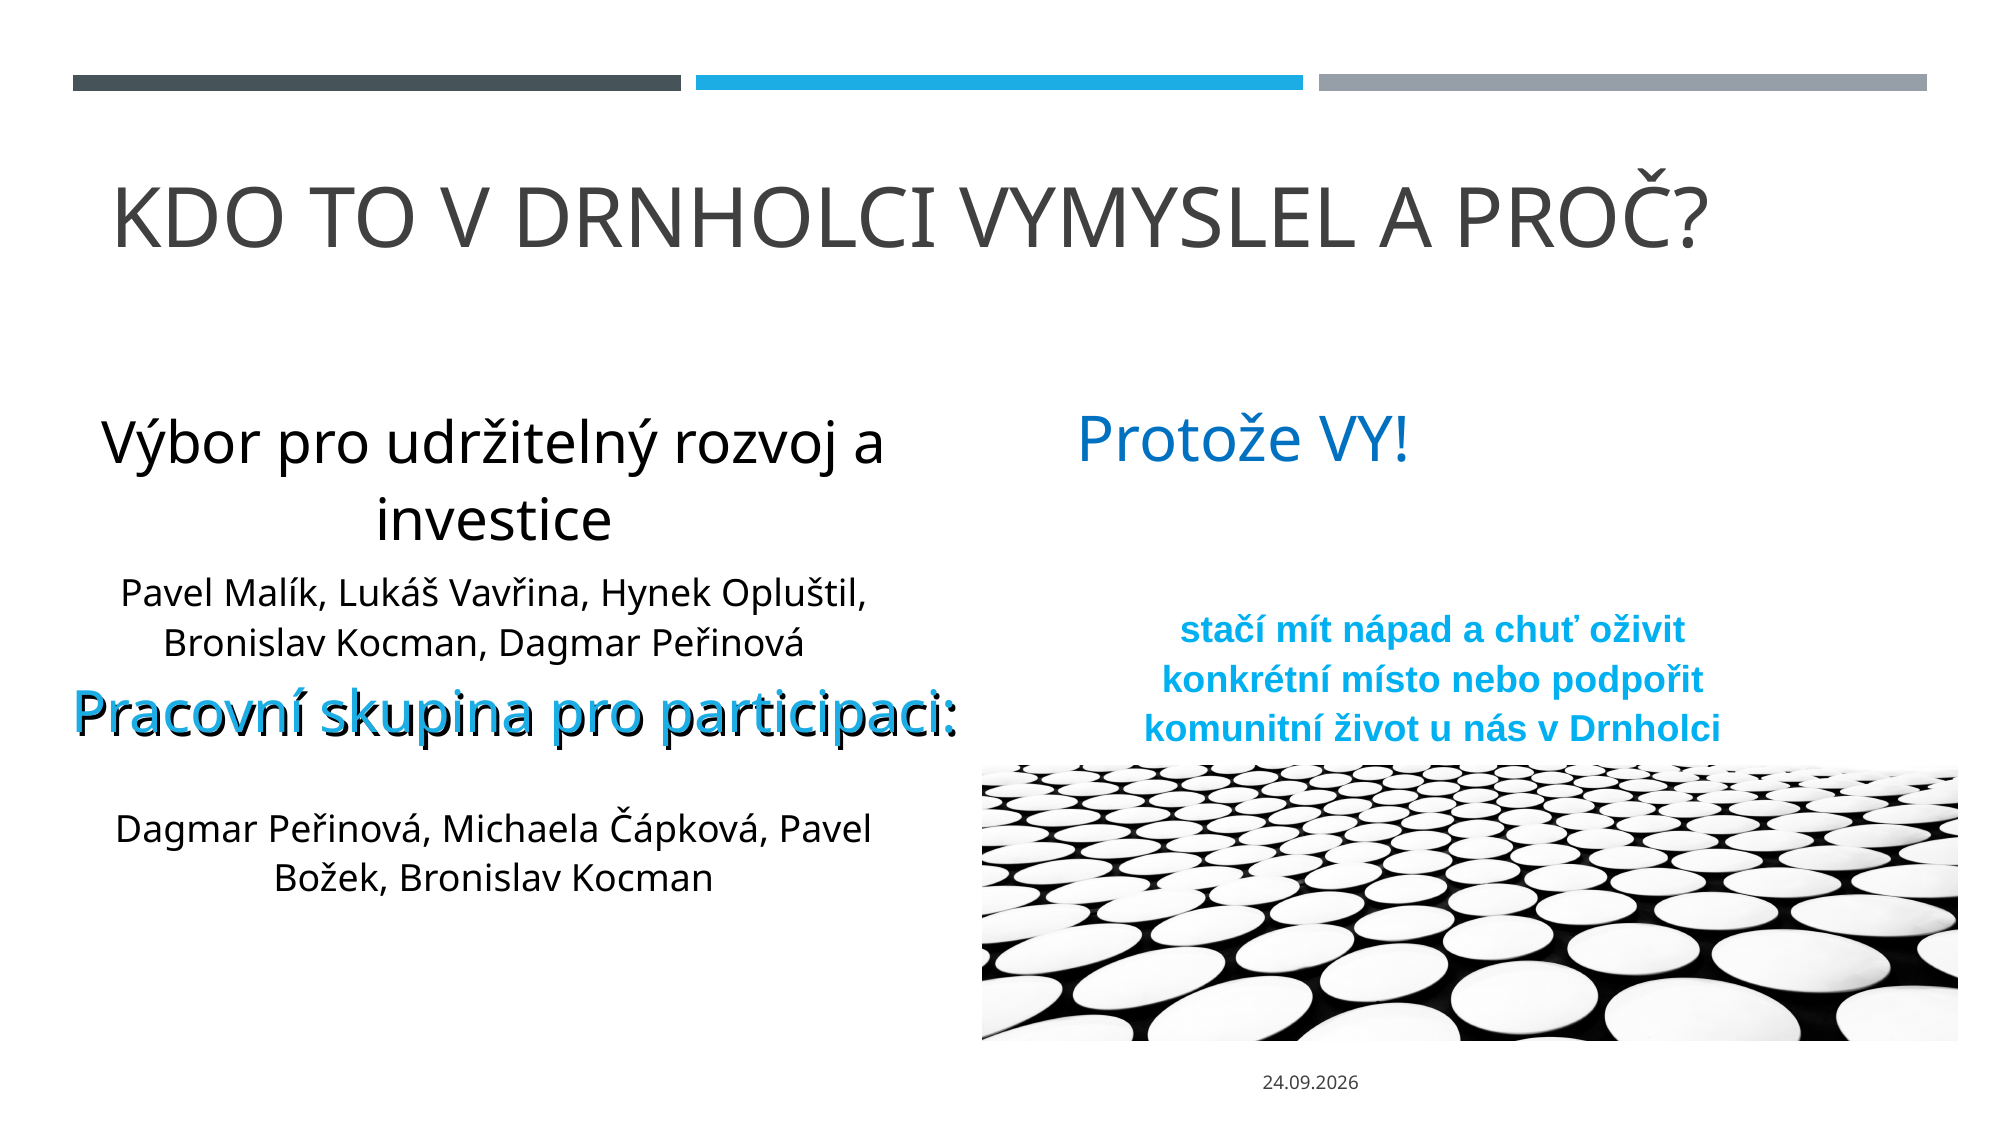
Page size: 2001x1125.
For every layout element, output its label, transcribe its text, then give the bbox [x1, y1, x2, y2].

title Kdo to v drnholci vymyslel a proč? [95, 109, 1905, 273]
list Výbor pro udržitelný rozvoj a investice Pavel Malík, Lukáš Vavřina, Hynek Opluštil, Bronislav Kocman, Dagmar Peřinová Dagmar Peřinová, Michaela Čápková, Pavel Božek, Bronislav Kocman [86, 326, 939, 667]
list Výbor pro udržitelný rozvoj a investice Pavel Malík, Lukáš Vavřina, Hynek Opluštil, Bronislav Kocman, Dagmar Peřinová Dagmar Peřinová, Michaela Čápková, Pavel Božek, Bronislav Kocman [86, 752, 939, 957]
text_box 23.04.2023 [1247, 1053, 1715, 1114]
picture [982, 765, 1958, 1041]
list Protože VY! [1061, 390, 1914, 482]
text_box stačí mít nápad a chuť oživit konkrétní místo nebo podpořit komunitní život u nás v Drnholci [1089, 593, 1777, 722]
text_box Pracovní skupina pro participaci: [0, 667, 1061, 752]
